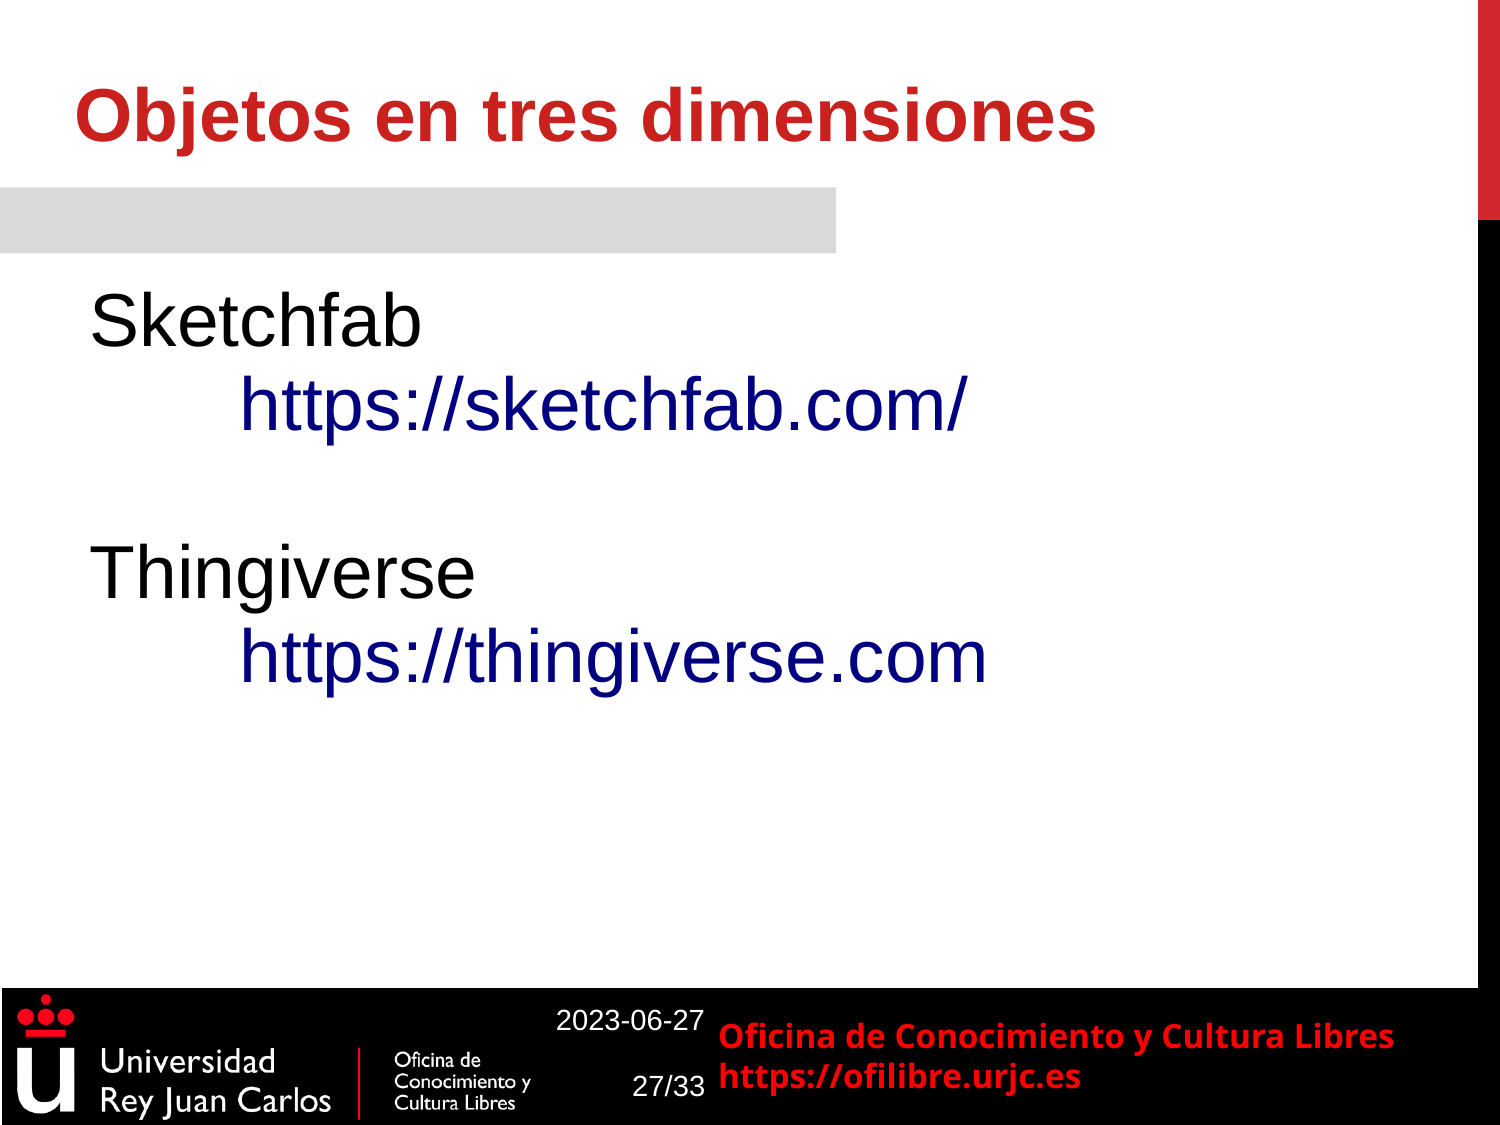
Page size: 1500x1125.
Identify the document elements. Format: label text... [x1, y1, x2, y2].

text_box Sketchfab https://sketchfab.com/ Thingiverse https://thingiverse.com [75, 271, 1226, 937]
text_box Objetos en tres dimensiones [60, 66, 1261, 249]
title [75, 7, 1425, 196]
picture [17, 994, 531, 1120]
